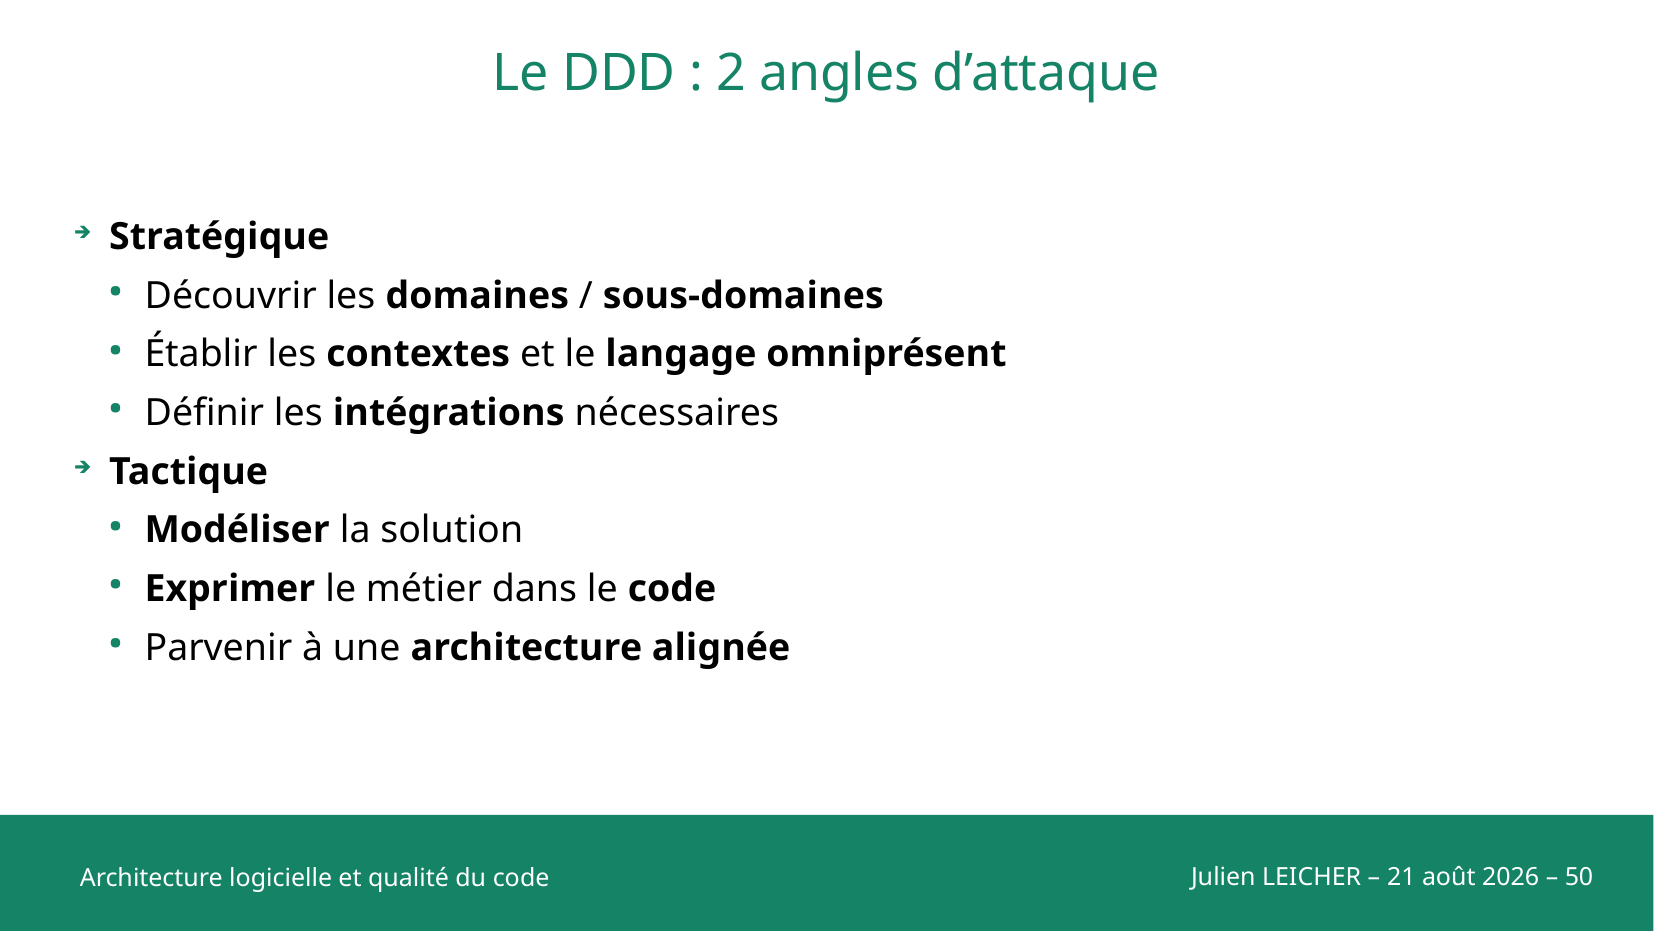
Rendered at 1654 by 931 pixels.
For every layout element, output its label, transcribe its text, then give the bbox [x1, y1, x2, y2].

text_box Julien LEICHER – 18 mars 2022 – <number> [0, 814, 1654, 931]
text_box Stratégique Découvrir les domaines / sous-domaines Établir les contextes et le langage omniprésent Définir les intégrations nécessaires Tactique Modéliser la solution Exprimer le métier dans le code Parvenir à une architecture alignée [59, 194, 1595, 678]
text_box Le DDD : 2 angles d’attaque [0, 27, 1654, 113]
text_box Architecture logicielle et qualité du code [64, 852, 798, 898]
